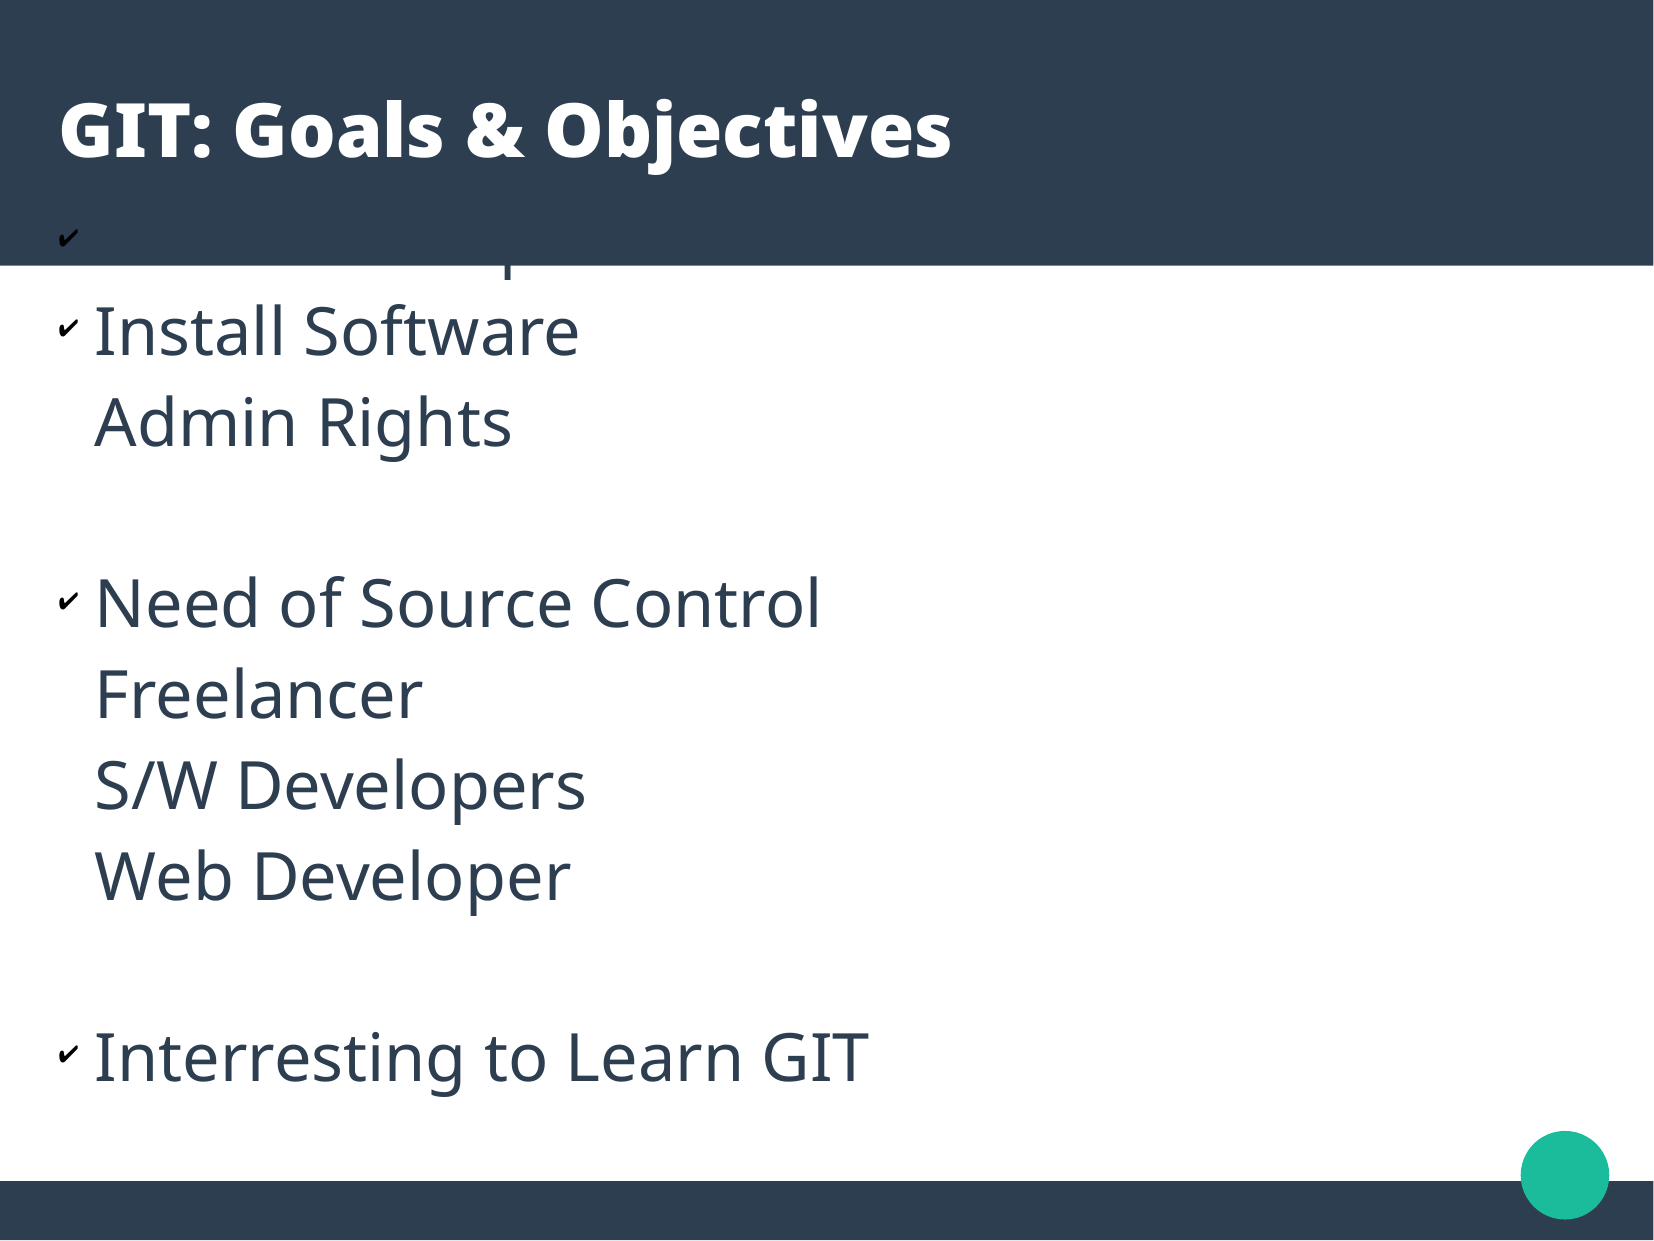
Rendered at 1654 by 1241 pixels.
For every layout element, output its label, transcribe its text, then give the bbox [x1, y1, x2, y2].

title GIT: Goals & Objectives [59, 40, 1595, 216]
subtitle Basic of Computers Install Software Admin Rights Need of Source Control Freelancer S/W Developers Web Developer Interresting to Learn GIT [59, 271, 1595, 1205]
